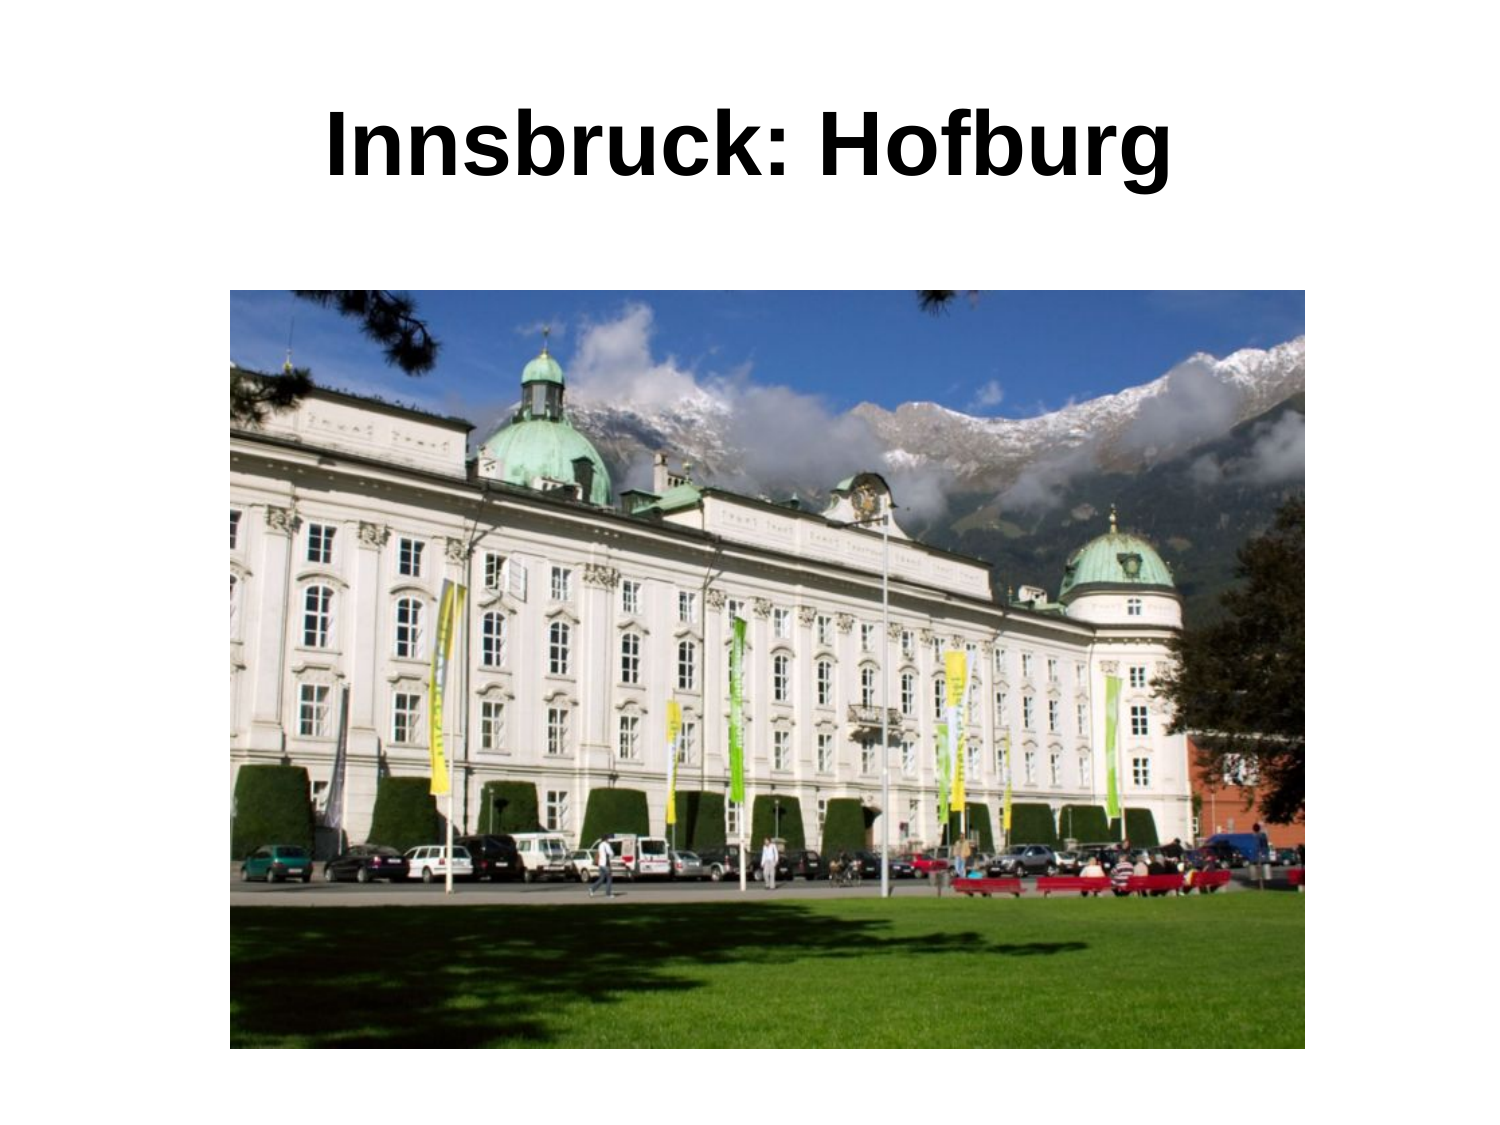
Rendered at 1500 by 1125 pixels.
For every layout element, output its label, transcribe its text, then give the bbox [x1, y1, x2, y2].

title Innsbruck: Hofburg [75, 45, 1426, 233]
picture [230, 290, 1305, 1049]
